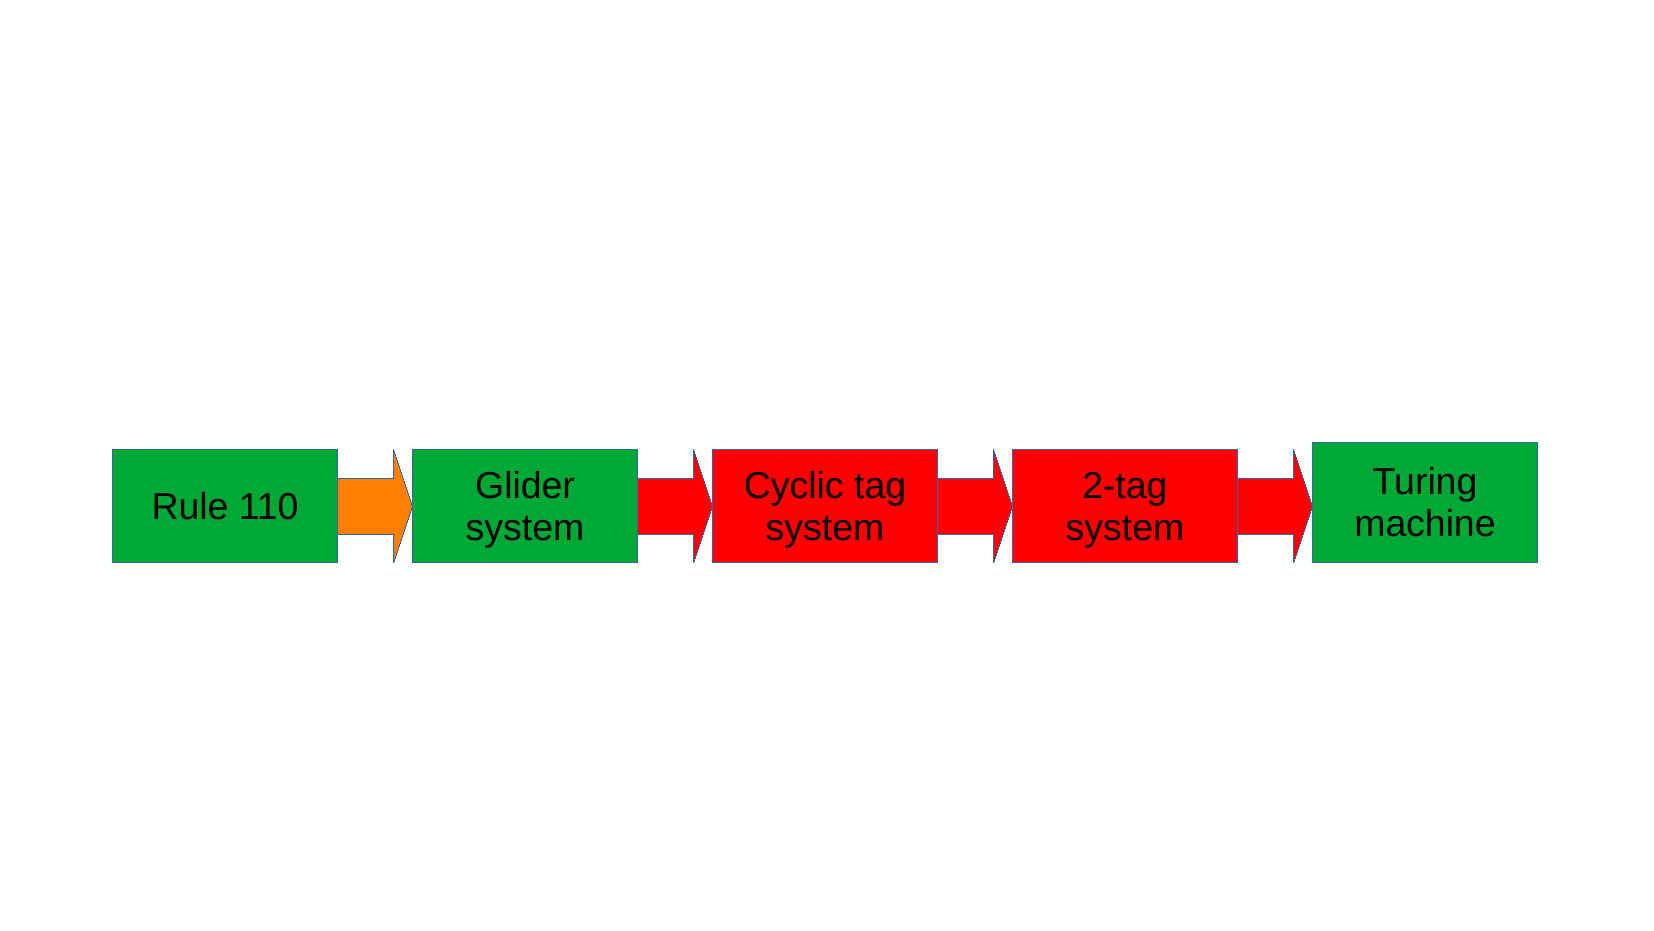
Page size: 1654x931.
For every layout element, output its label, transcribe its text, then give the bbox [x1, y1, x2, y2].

text_box 2-tag system [1012, 449, 1238, 563]
text_box Rule 110 [112, 449, 338, 563]
text_box Glider system [412, 449, 638, 563]
text_box Turing machine [1312, 442, 1538, 563]
text_box [337, 449, 413, 563]
text_box [937, 449, 1013, 563]
text_box [637, 449, 713, 563]
text_box Cyclic tag system [712, 449, 938, 563]
text_box [1237, 449, 1313, 563]
